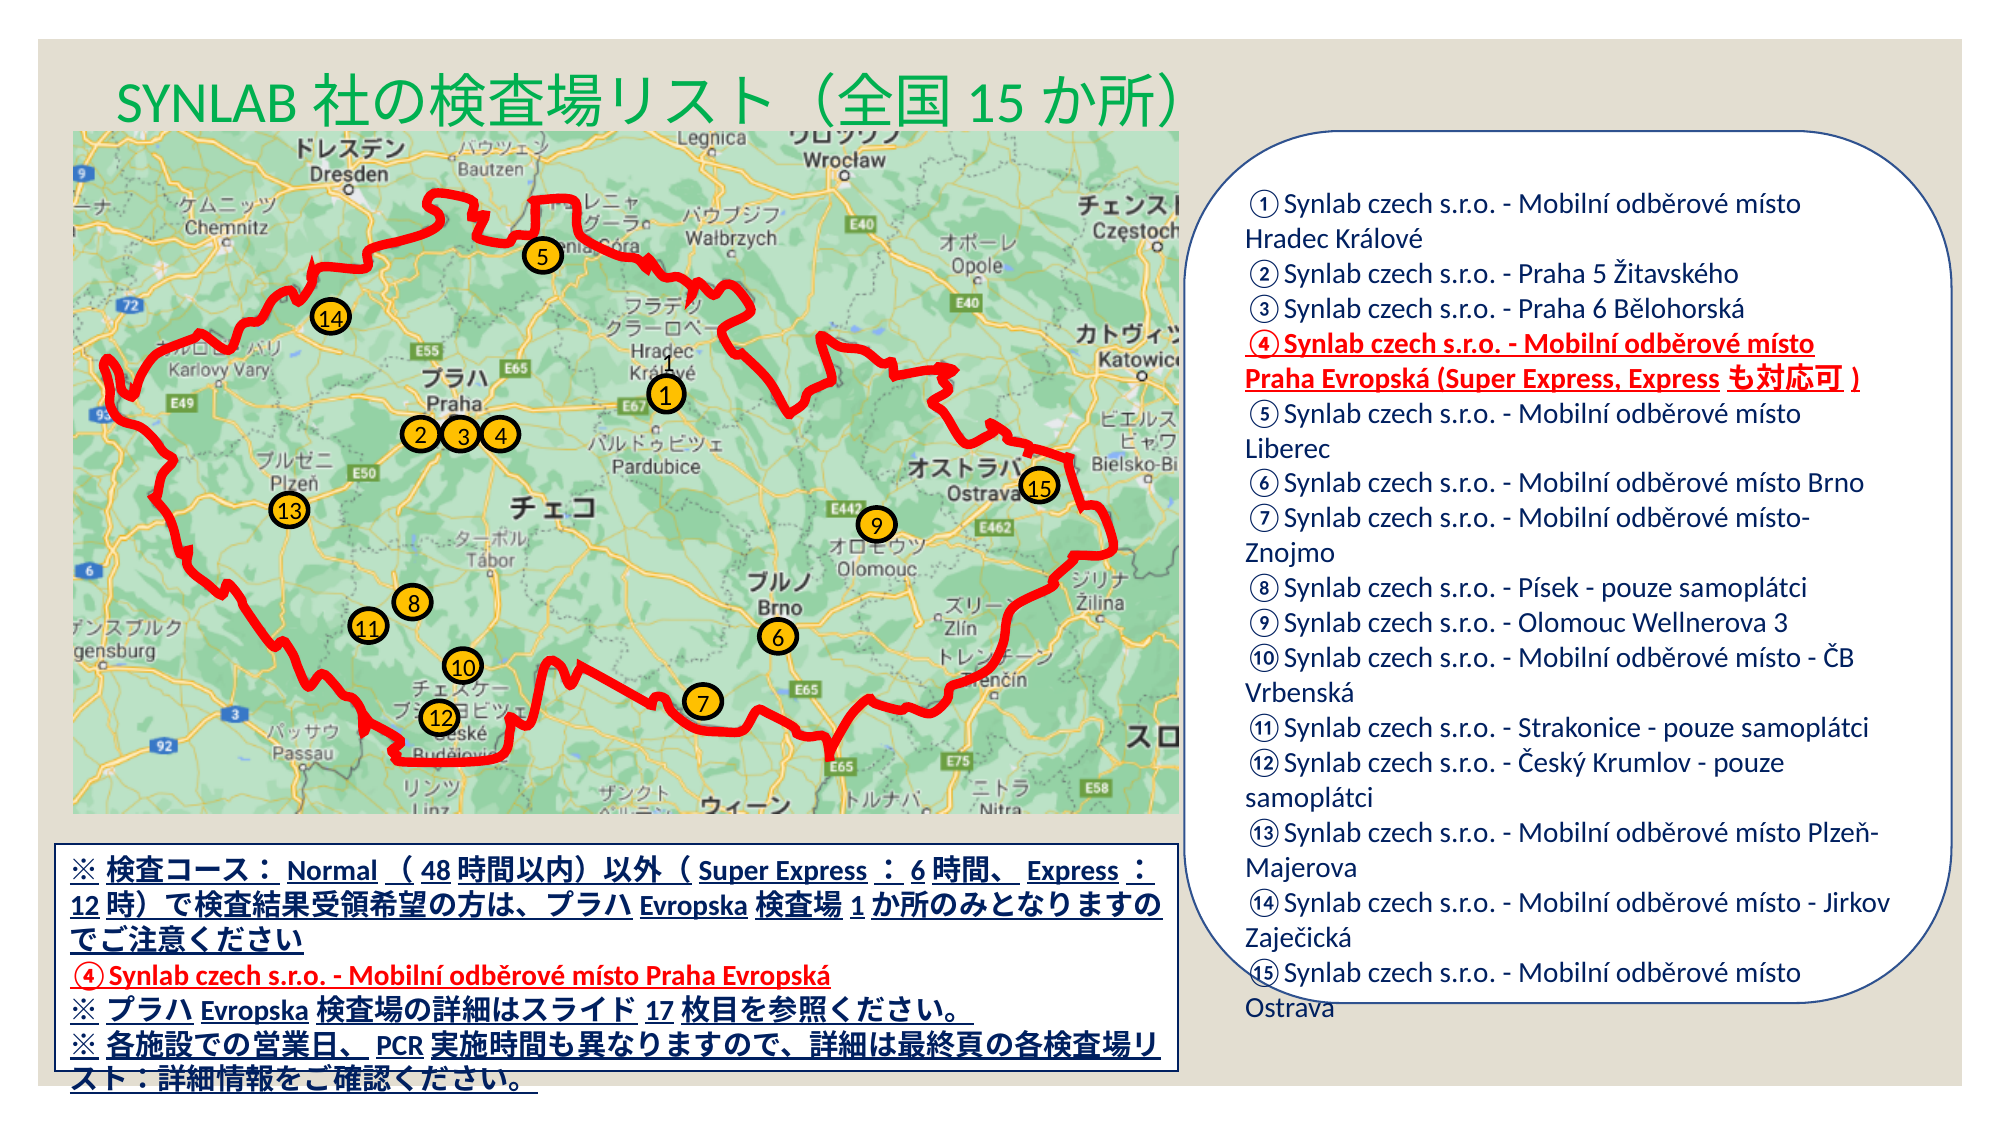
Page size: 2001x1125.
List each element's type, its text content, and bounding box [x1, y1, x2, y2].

text_box 15 [1010, 464, 1069, 510]
picture [73, 131, 1179, 814]
text_box 4 [459, 412, 543, 458]
text_box ①Synlab czech s.r.o. - Mobilní odběrové místo Hradec Králové ②Synlab czech s.r.o. - Praha 5 Žitavského ③Synlab czech s.r.o. - Praha 6 Bělohorská ④Synlab czech s.r.o. - Mobilní odběrové místo Praha Evropská (Super Express, Expressも対応可) ⑤Synlab czech s.r.o. - Mobilní odběrové místo Liberec ⑥Synlab czech s.r.o. - Mobilní odběrové místo Brno ⑦Synlab czech s.r.o. - Mobilní odběrové místo-Znojmo ⑧Synlab czech s.r.o. - Písek - pouze samoplátci ⑨Synlab czech s.r.o. - Olomouc Wellnerova 3 ⑩Synlab czech s.r.o. - Mobilní odběrové místo - ČB Vrbenská ⑪Synlab czech s.r.o. - Strakonice - pouze samoplátci ⑫Synlab czech s.r.o. - Český Krumlov - pouze samoplátci ⑬Synlab czech s.r.o. - Mobilní odběrové místo Plzeň-Majerova ⑭Synlab czech s.r.o. - Mobilní odběrové místo - Jirkov Zaječická ⑮Synlab czech s.r.o. - Mobilní odběrové místo Ostrava [1184, 131, 1952, 1004]
text_box 11 [325, 605, 410, 651]
text_box 6 [748, 613, 808, 660]
text_box ※検査コース：Normal（48時間以内）以外（Super Express：6時間、Express：12時）で検査結果受領希望の方は、プラハEvropska検査場1か所のみとなりますのでご注意ください ④Synlab czech s.r.o. - Mobilní odběrové místo Praha Evropská ※プラハEvropska検査場の詳細はスライド17枚目を参照ください。 ※各施設での営業日、PCR実施時間も異なりますので、詳細は最終頁の各検査場リスト：詳細情報をご確認ください。 [54, 843, 1179, 1072]
text_box 14 [301, 294, 361, 341]
text_box 12 [411, 693, 471, 740]
text_box 10 [432, 644, 494, 690]
text_box 1 [626, 339, 711, 385]
text_box 7 [673, 679, 733, 726]
text_box 9 [834, 502, 919, 548]
text_box 1 [642, 368, 711, 420]
text_box 2 [378, 410, 463, 457]
text_box 13 [260, 487, 319, 533]
title SYNLAB社の検査場リスト（全国15か所） [38, 57, 1293, 150]
text_box 5 [500, 232, 585, 279]
text_box 8 [372, 579, 457, 626]
